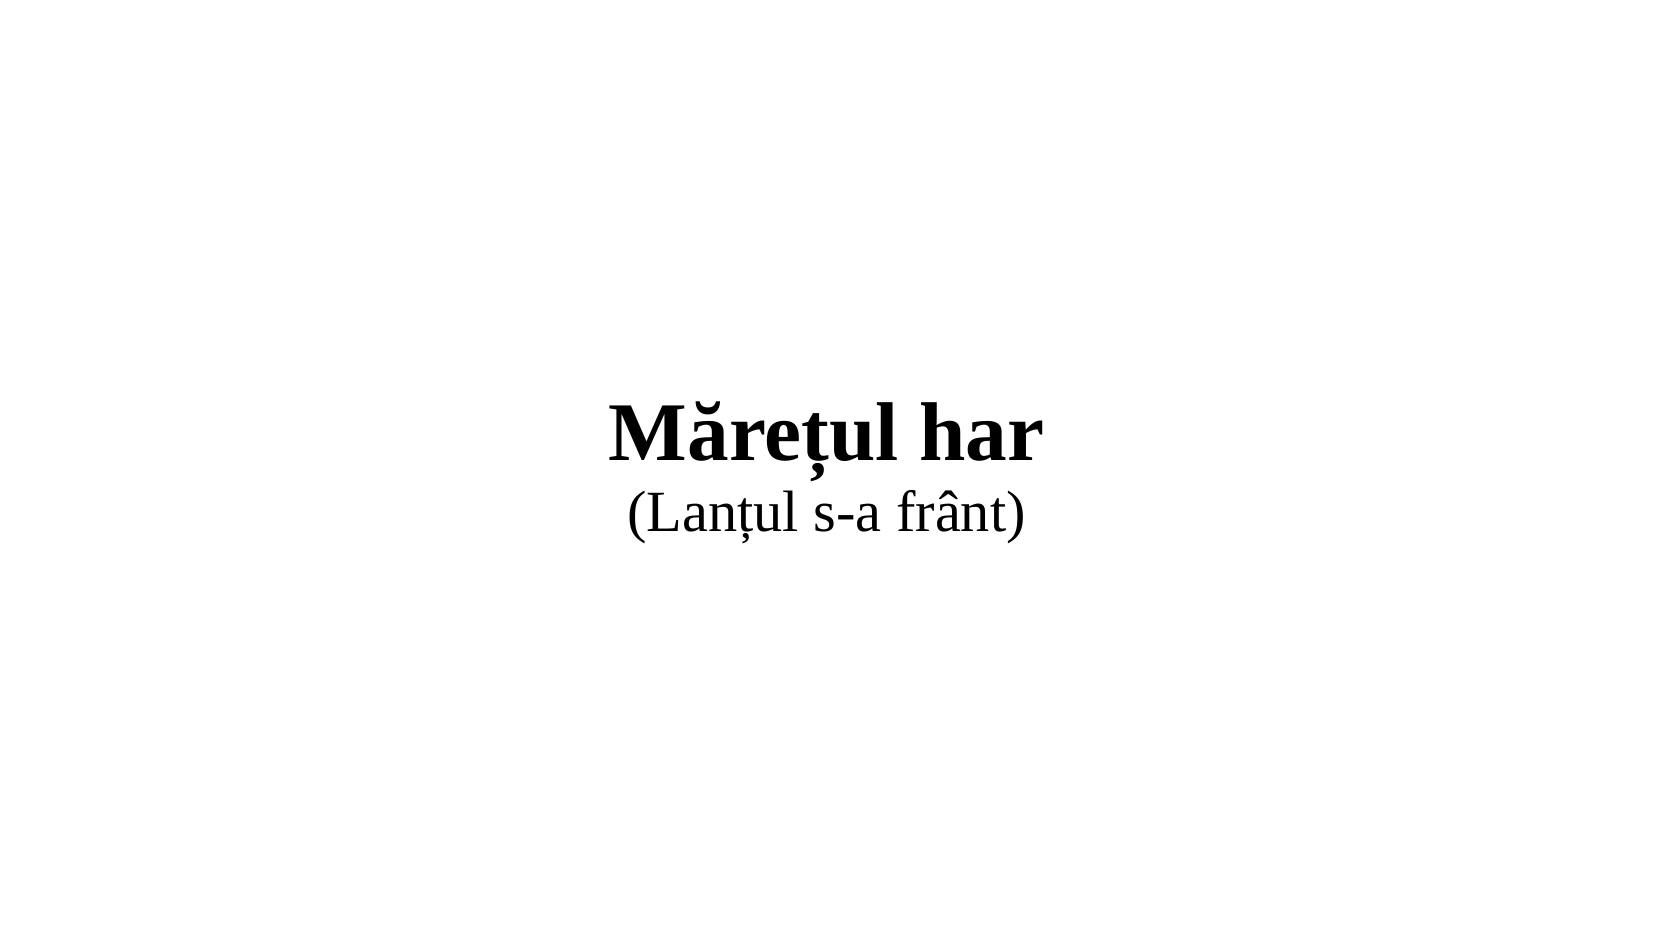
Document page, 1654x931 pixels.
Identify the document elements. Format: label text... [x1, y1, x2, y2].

subtitle Mărețul har (Lanțul s-a frânt) [300, 150, 1354, 781]
